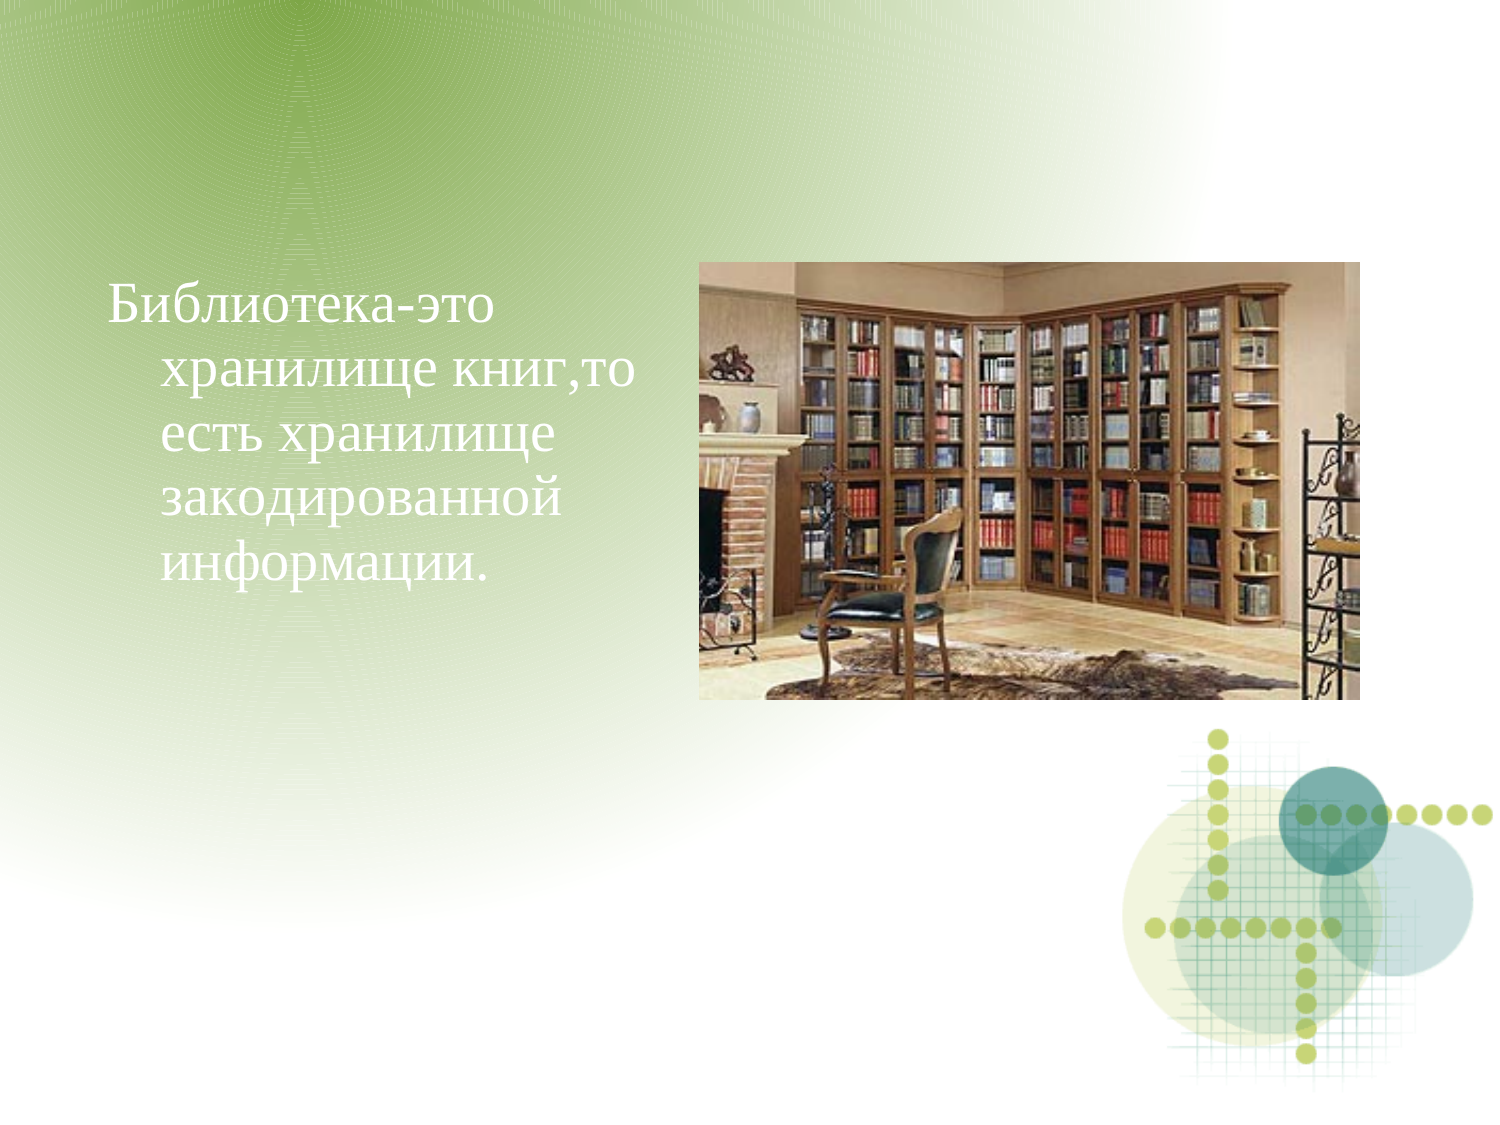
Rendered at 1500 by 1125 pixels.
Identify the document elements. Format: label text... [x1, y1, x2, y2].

title [75, 45, 1426, 233]
picture [1110, 718, 1500, 1098]
list Библиотека-это хранилище книг,то есть хранилище закодированной информации. [75, 262, 738, 1001]
picture [699, 262, 1360, 700]
